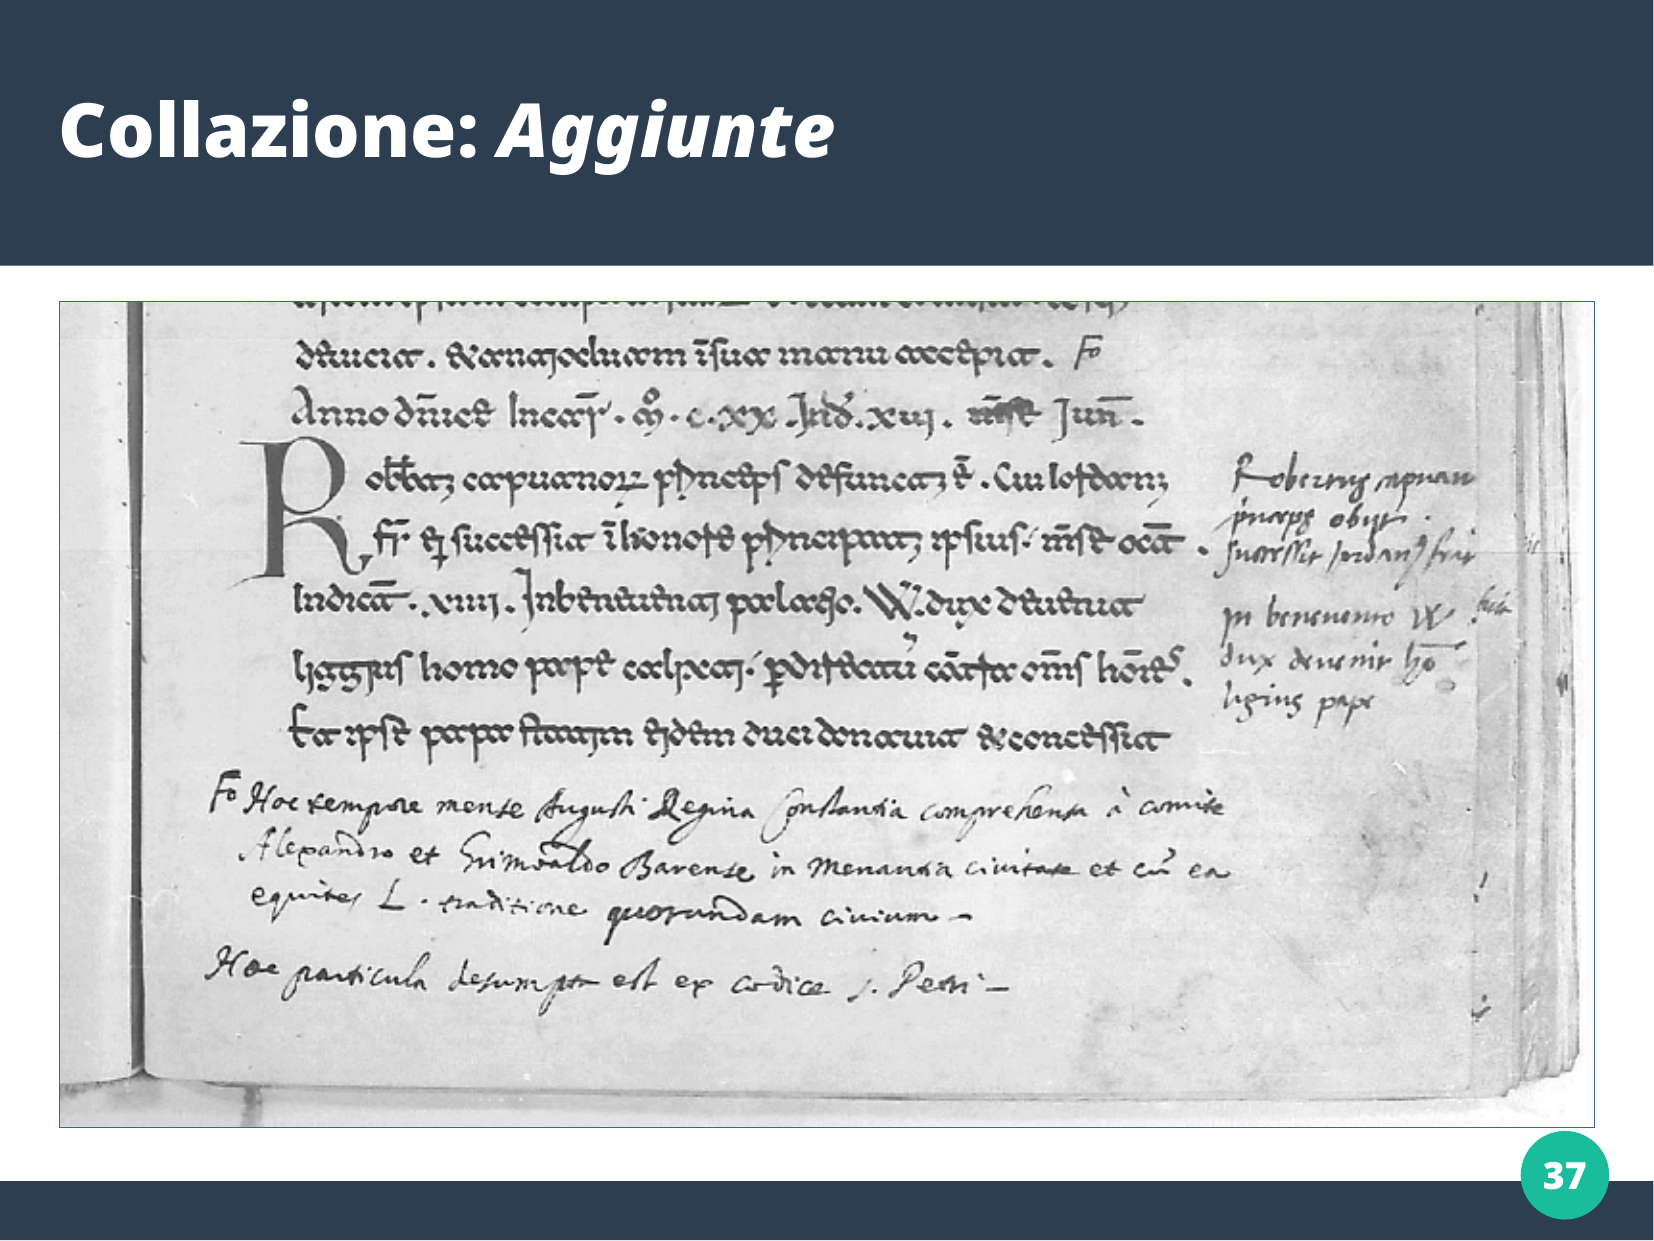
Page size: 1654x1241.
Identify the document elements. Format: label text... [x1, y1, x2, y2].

picture [59, 301, 1595, 1128]
title Collazione: Aggiunte [59, 49, 1595, 207]
